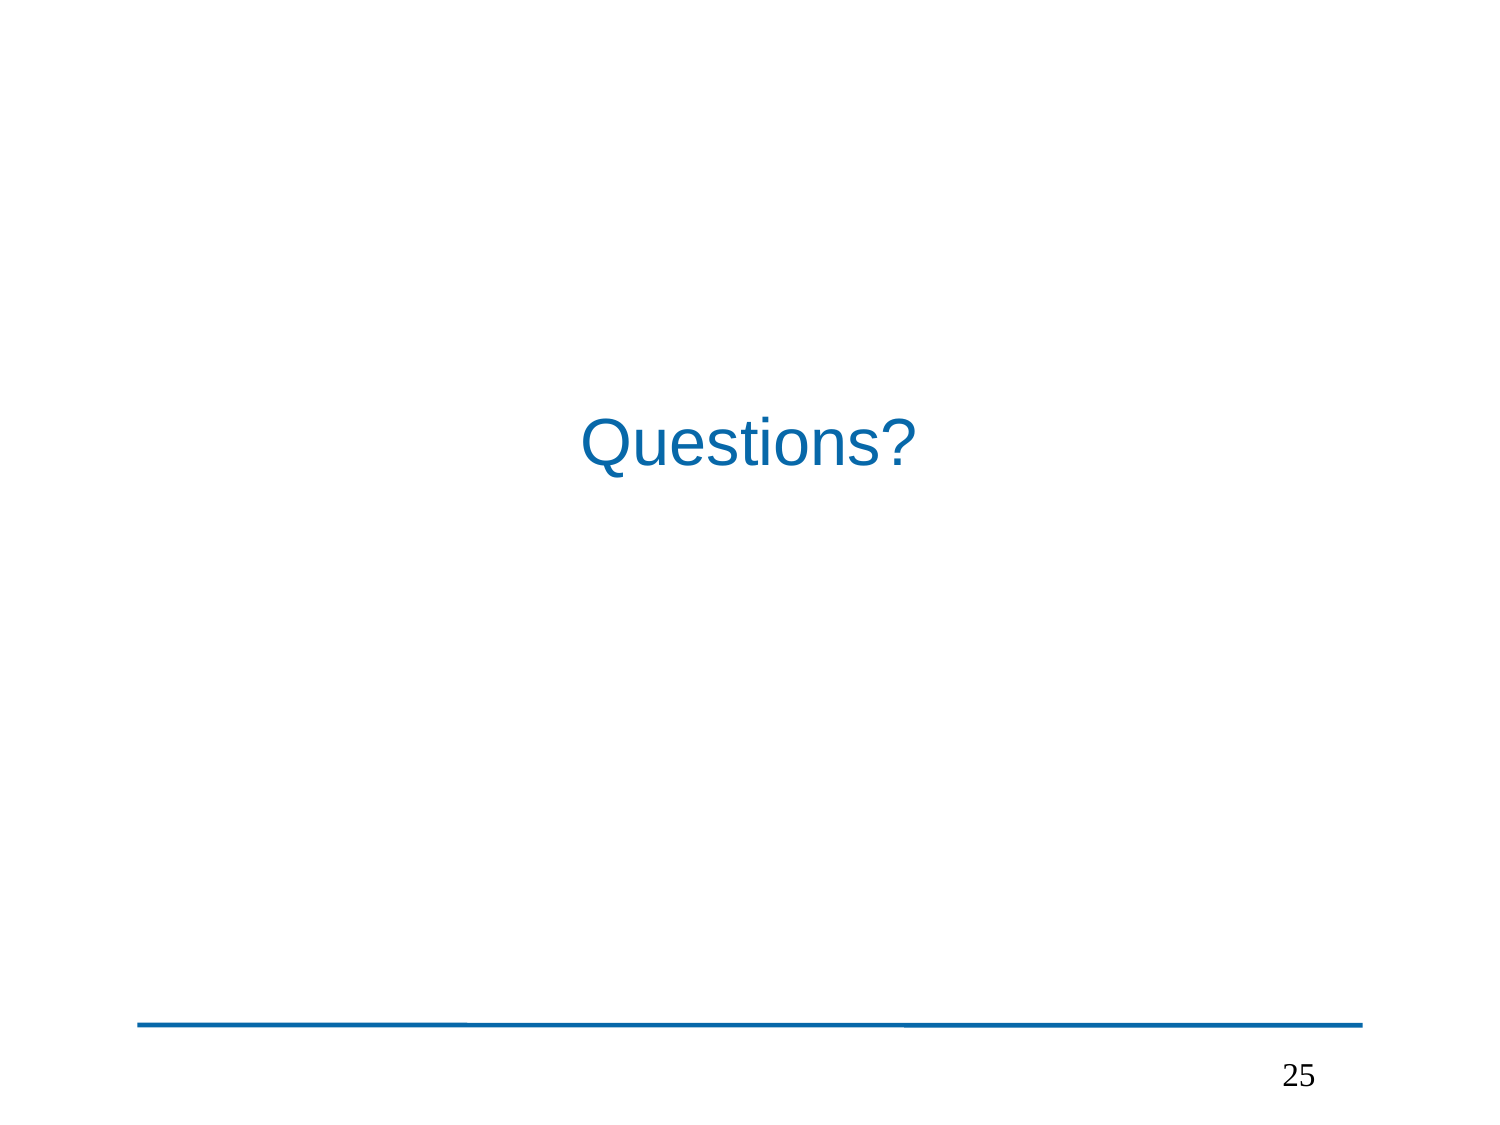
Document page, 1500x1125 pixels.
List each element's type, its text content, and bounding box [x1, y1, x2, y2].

title Questions? [0, 360, 1500, 503]
